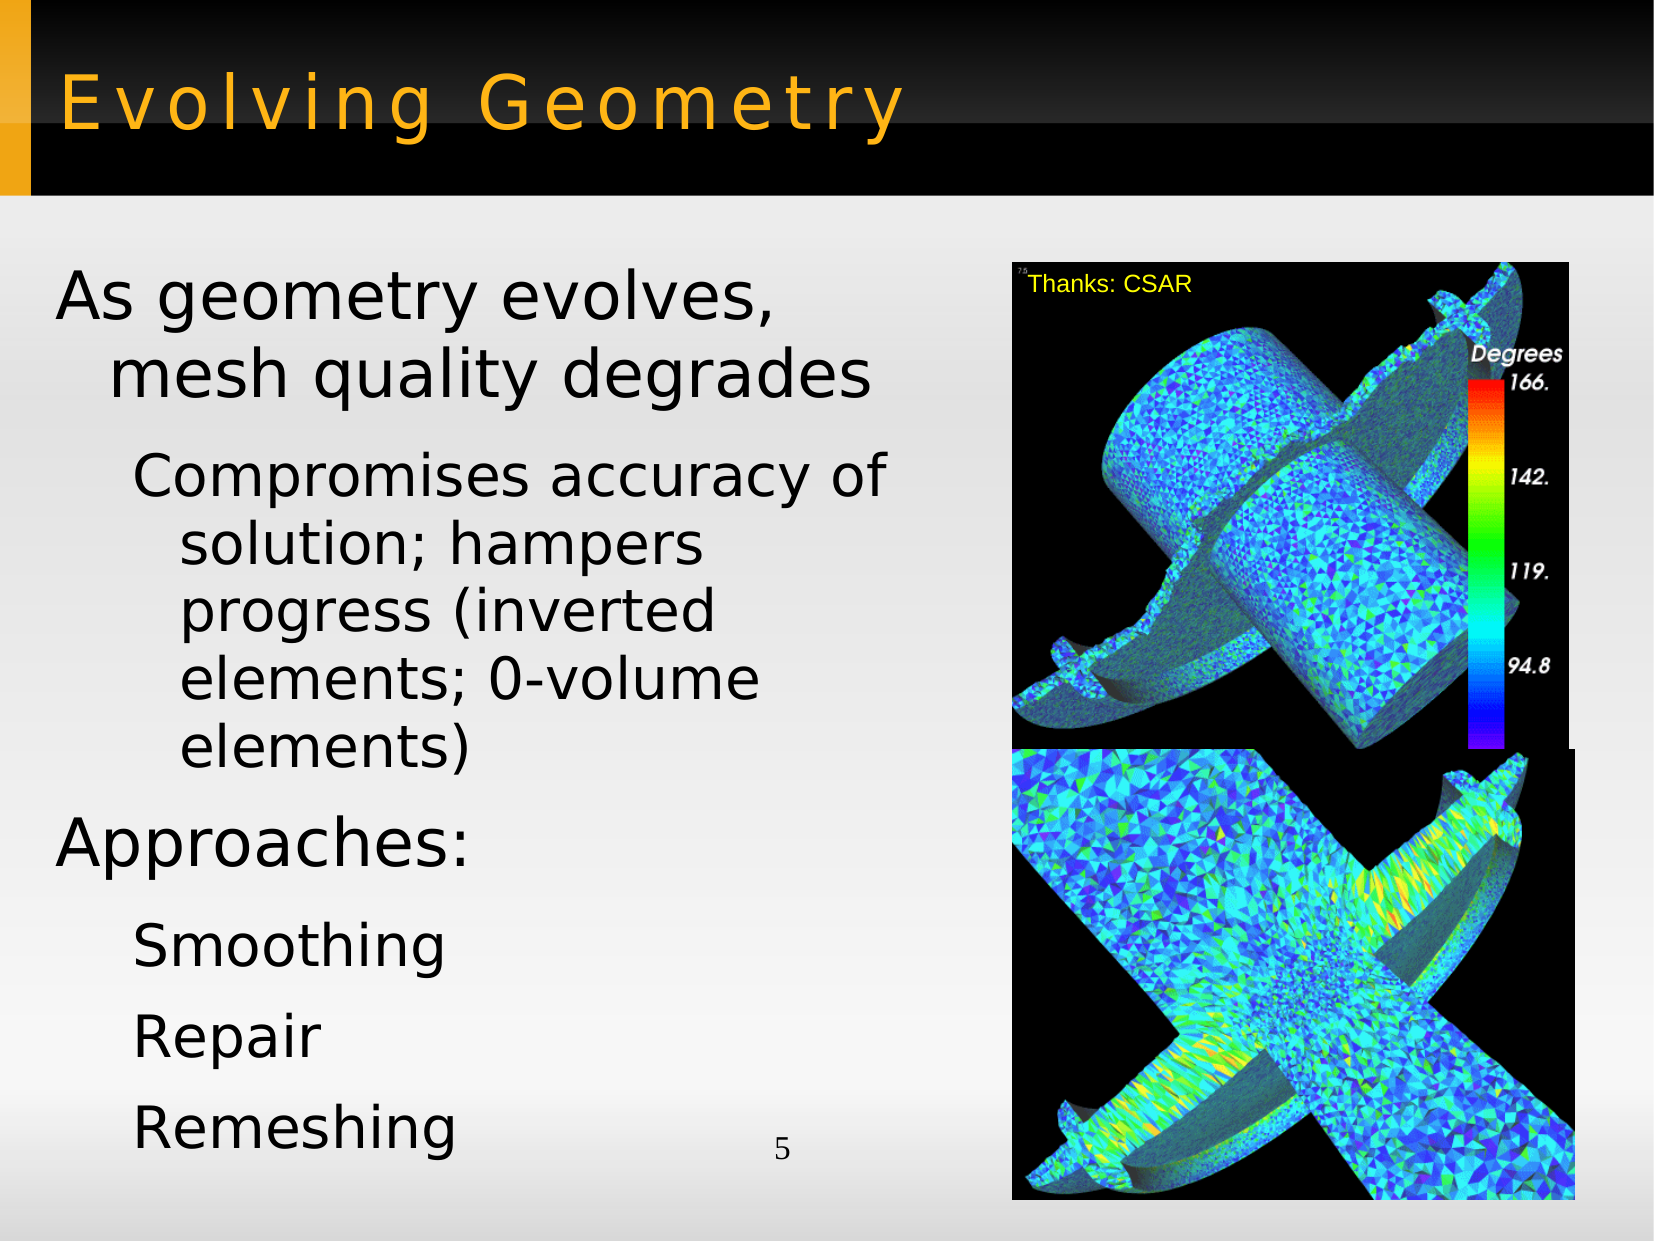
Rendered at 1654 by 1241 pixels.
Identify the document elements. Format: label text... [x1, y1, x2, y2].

list As geometry evolves, mesh quality degrades Compromises accuracy of solution; hampers progress (inverted elements; 0-volume elements) Approaches: Smoothing Repair Remeshing [37, 257, 976, 1163]
title Evolving Geometry [59, 29, 1270, 178]
text_box Thanks: CSAR [1012, 262, 1208, 309]
chart [1012, 750, 1575, 1201]
picture [0, 0, 1654, 1241]
chart [1012, 262, 1569, 749]
